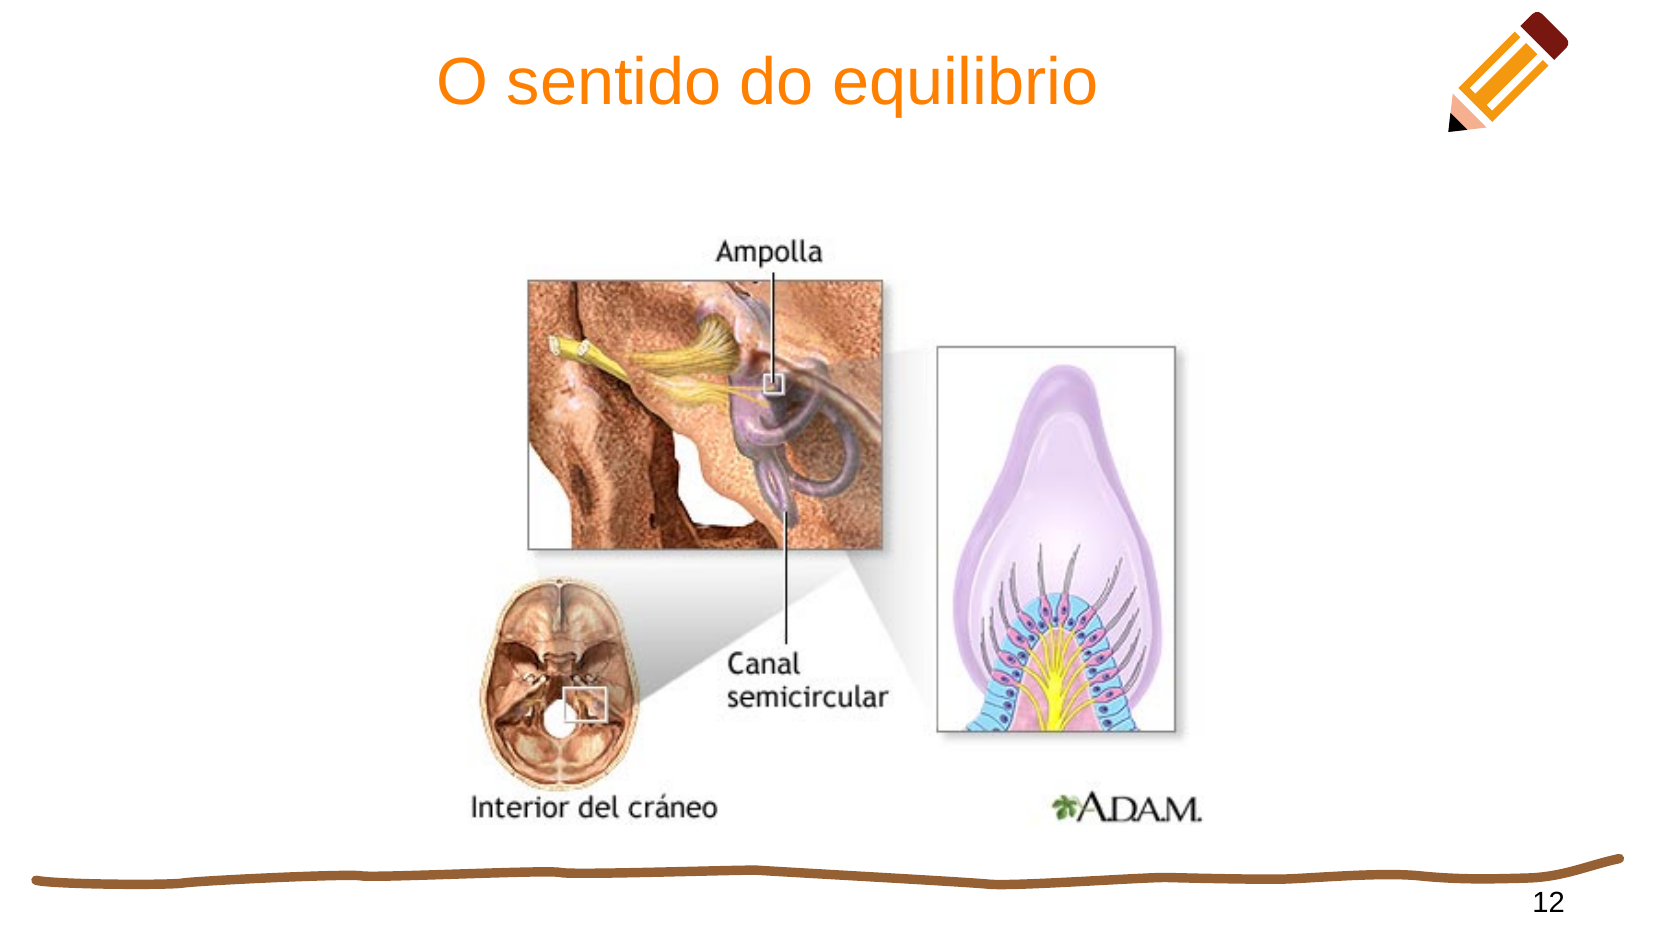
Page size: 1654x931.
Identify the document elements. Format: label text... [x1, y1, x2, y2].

picture [467, 236, 1204, 825]
title O sentido do equilibrio [88, 29, 1447, 133]
